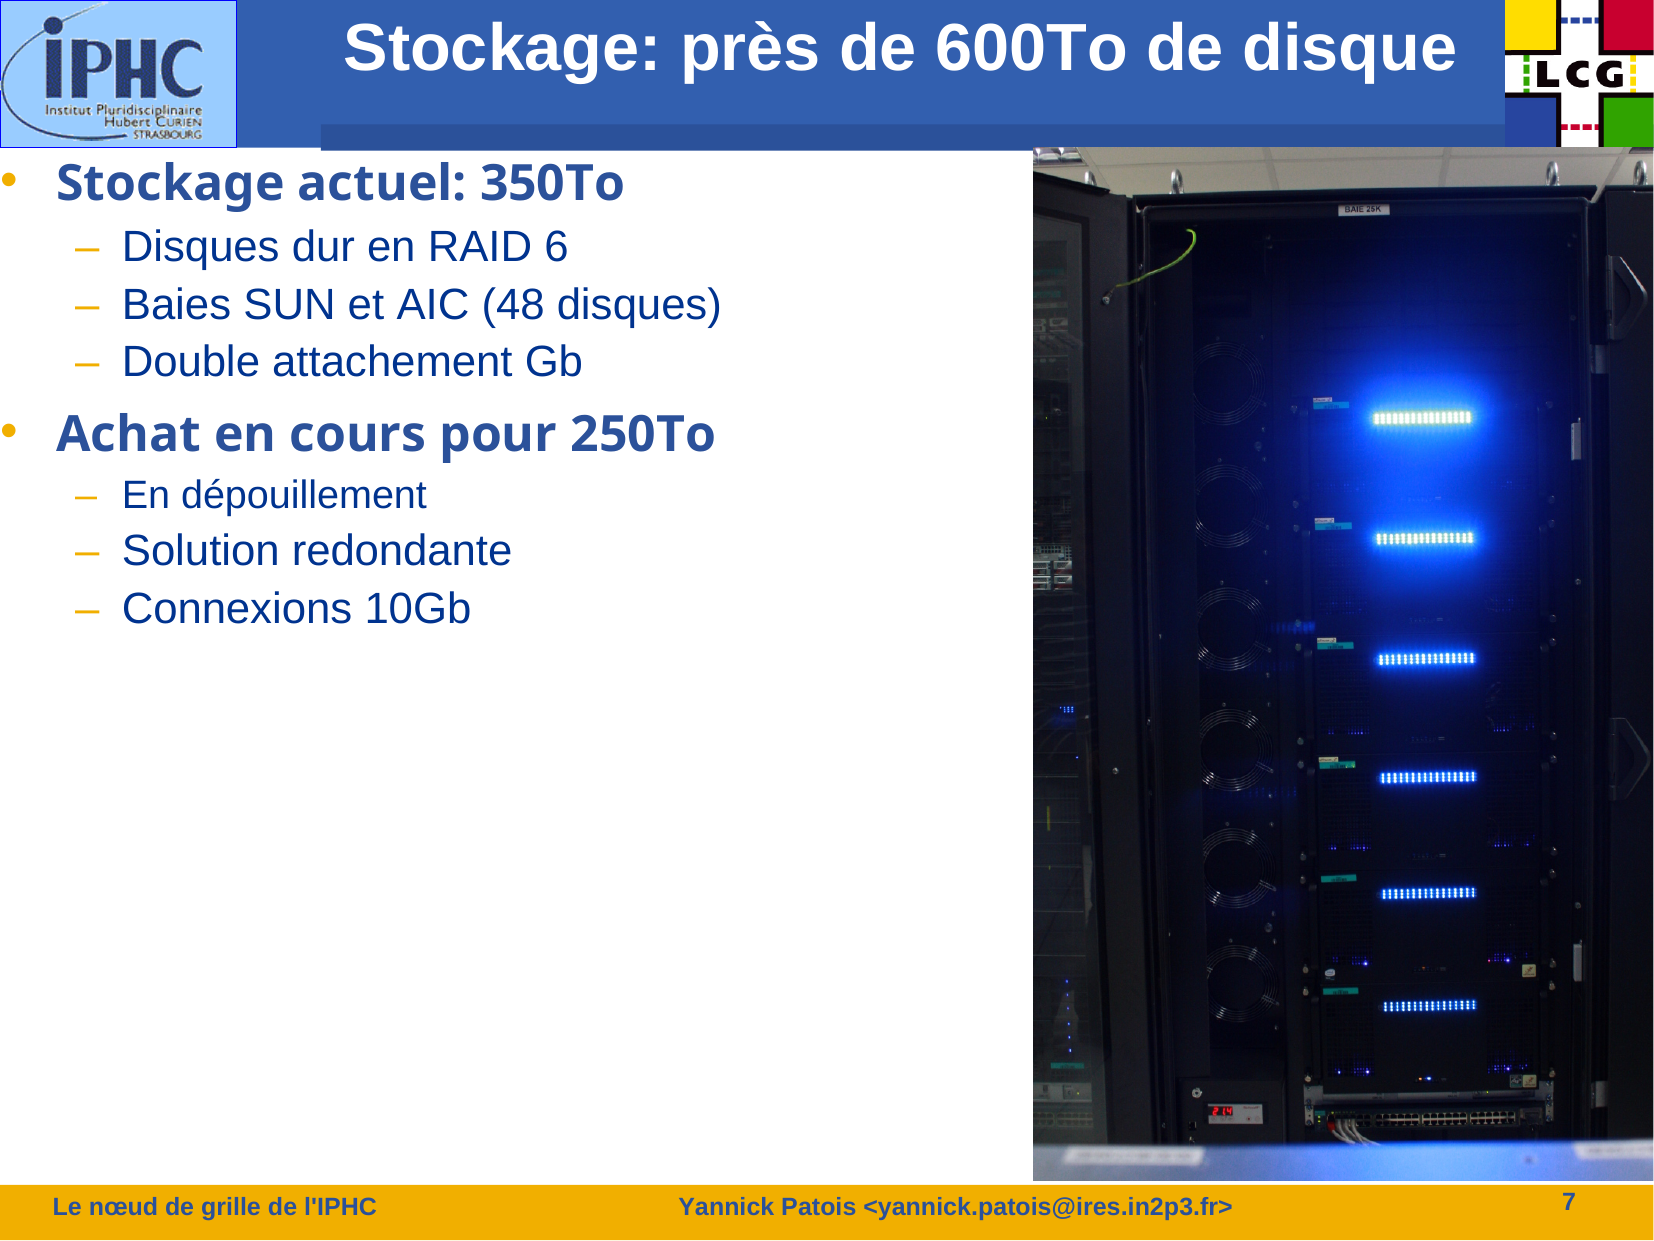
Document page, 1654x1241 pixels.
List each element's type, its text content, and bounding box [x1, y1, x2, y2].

title Stockage: près de 600To de disque [236, 0, 1477, 98]
list Stockage actuel: 350To Disques dur en RAID 6 Baies SUN et AIC (48 disques) Double attachement Gb Achat en cours pour 250To En dépouillement Solution redondante Connexions 10Gb [0, 147, 1033, 1182]
picture [0, 0, 204, 141]
picture [1033, 147, 1654, 1182]
